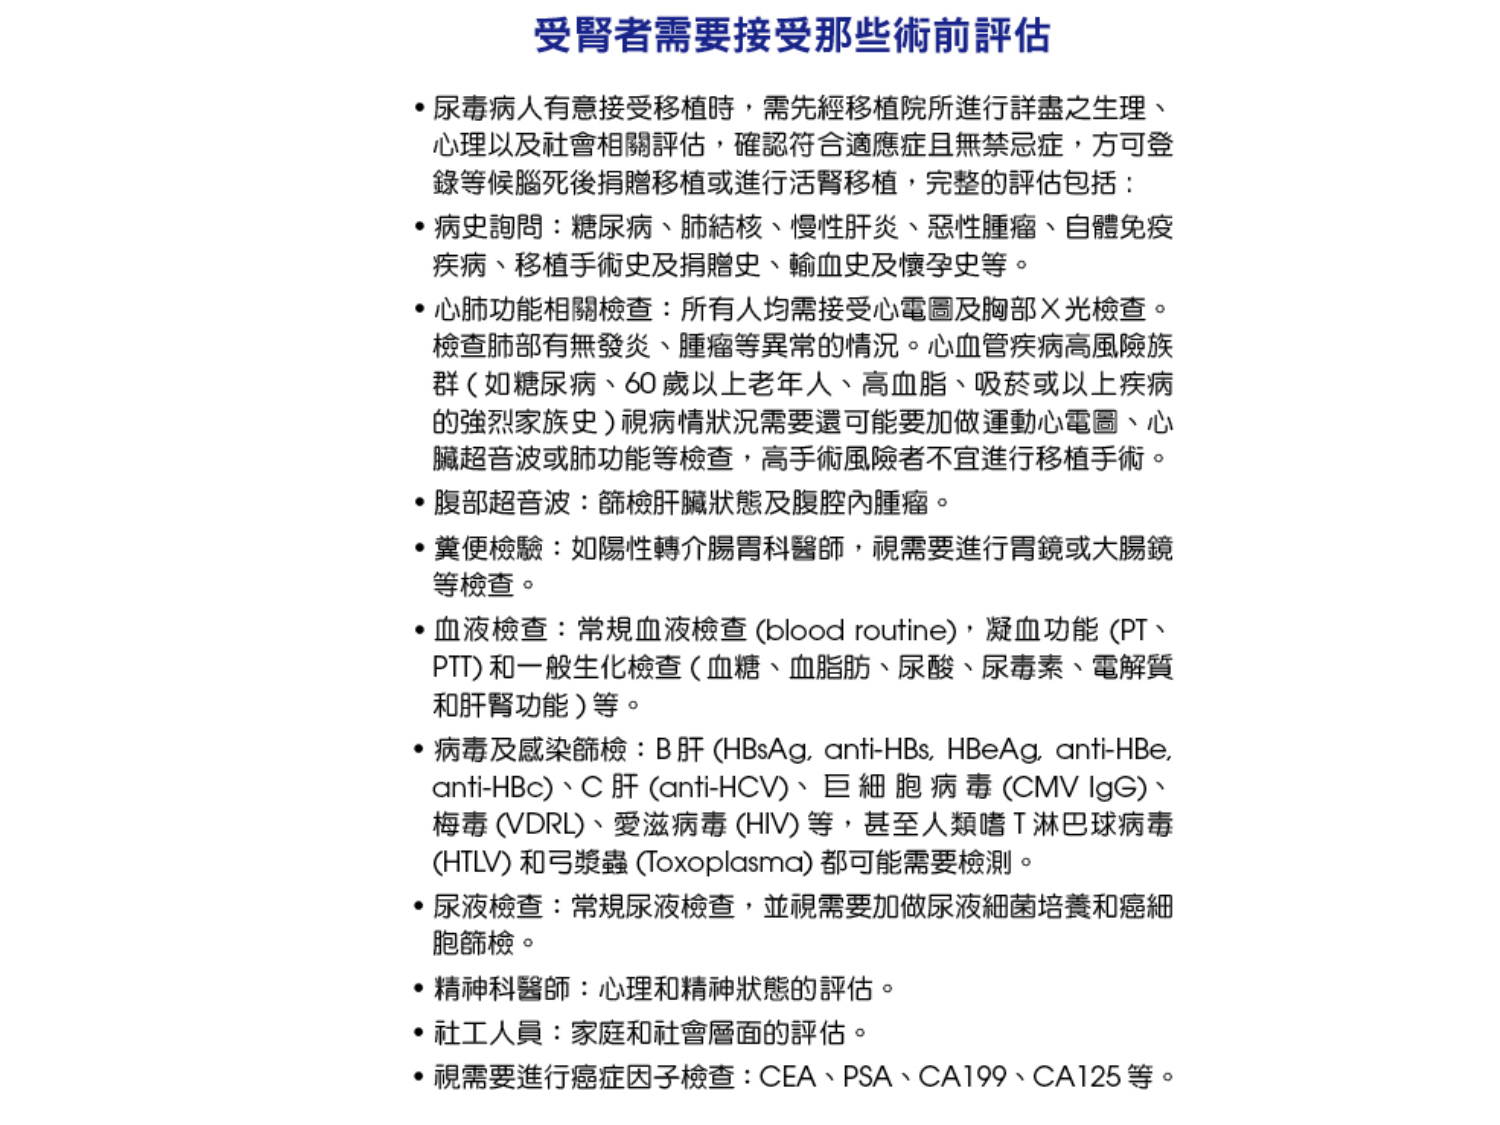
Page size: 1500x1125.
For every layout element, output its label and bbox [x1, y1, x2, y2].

picture [376, 0, 1238, 1125]
